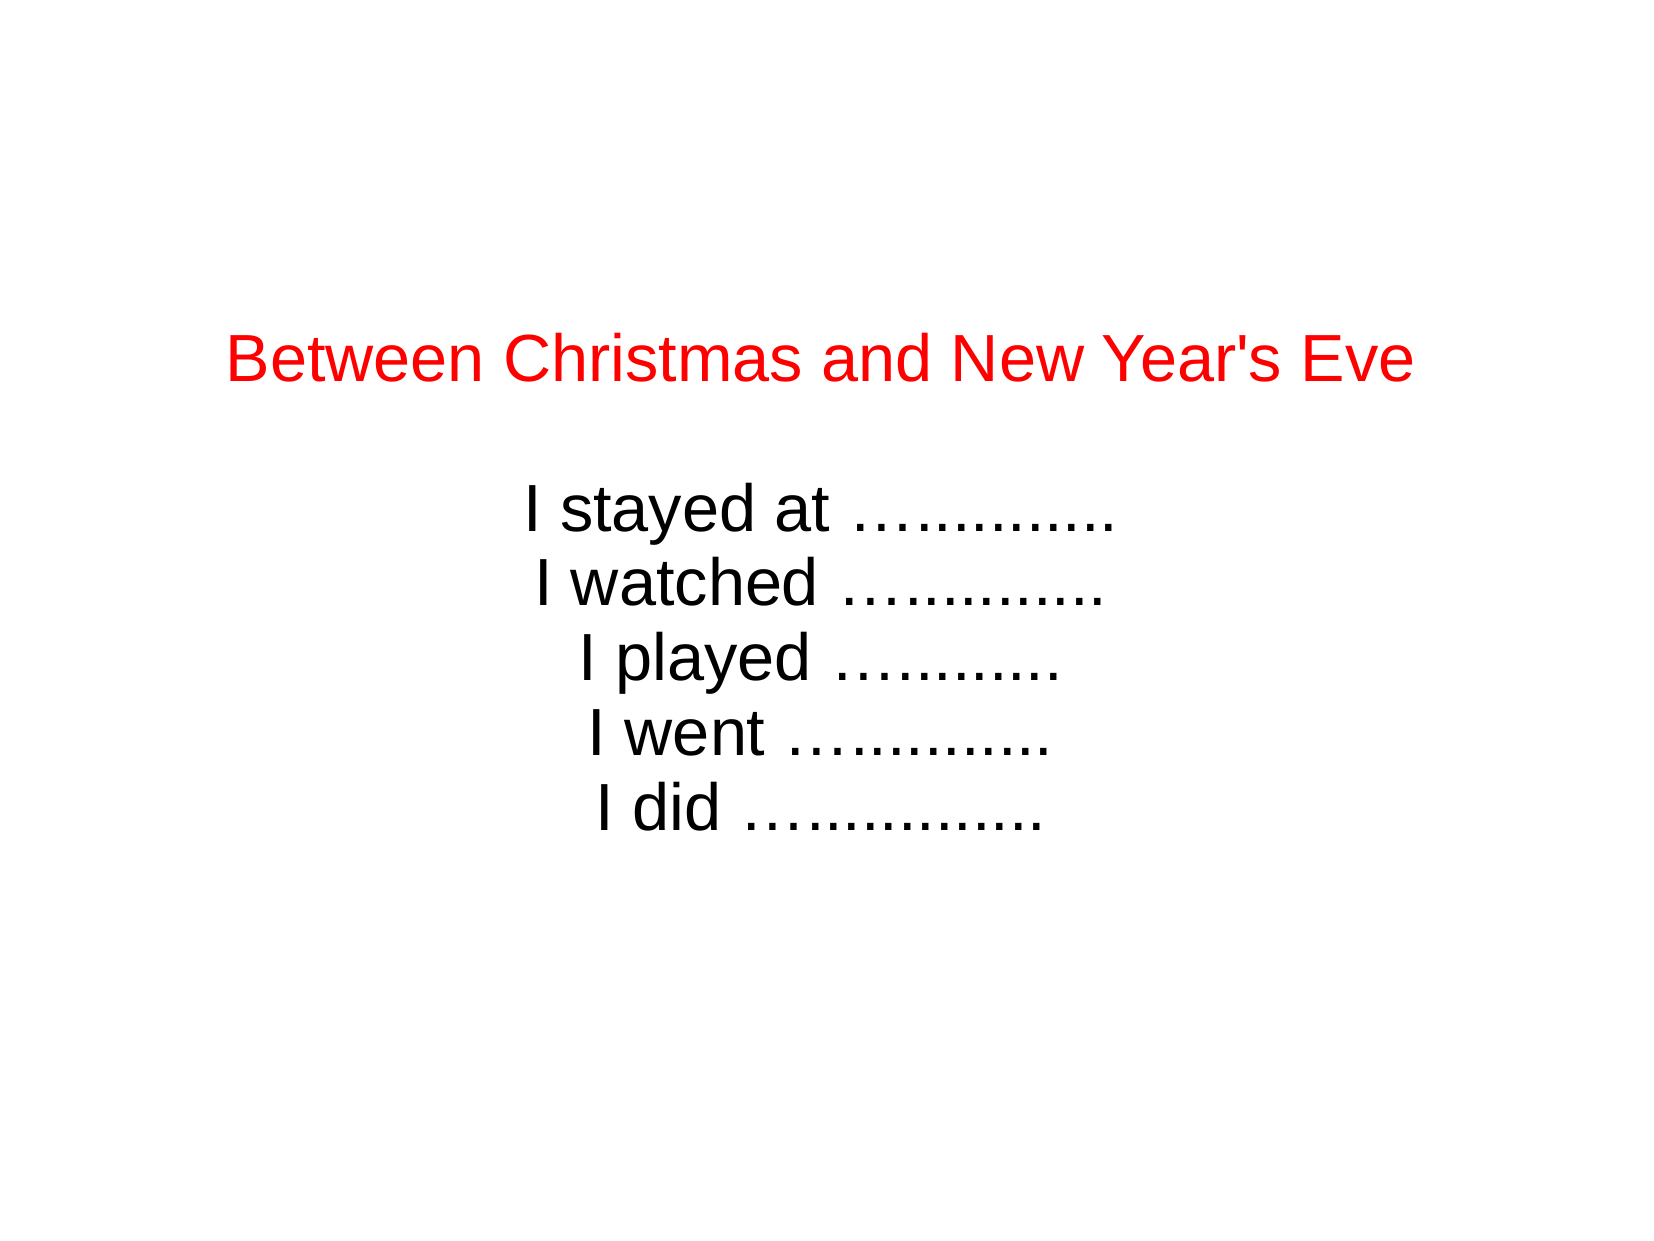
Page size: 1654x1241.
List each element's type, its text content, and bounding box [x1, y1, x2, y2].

text_box Between Christmas and New Year's Eve I stayed at …........... I watched …........... I played …......... I went …........... I did …............. [0, 0, 1654, 1241]
